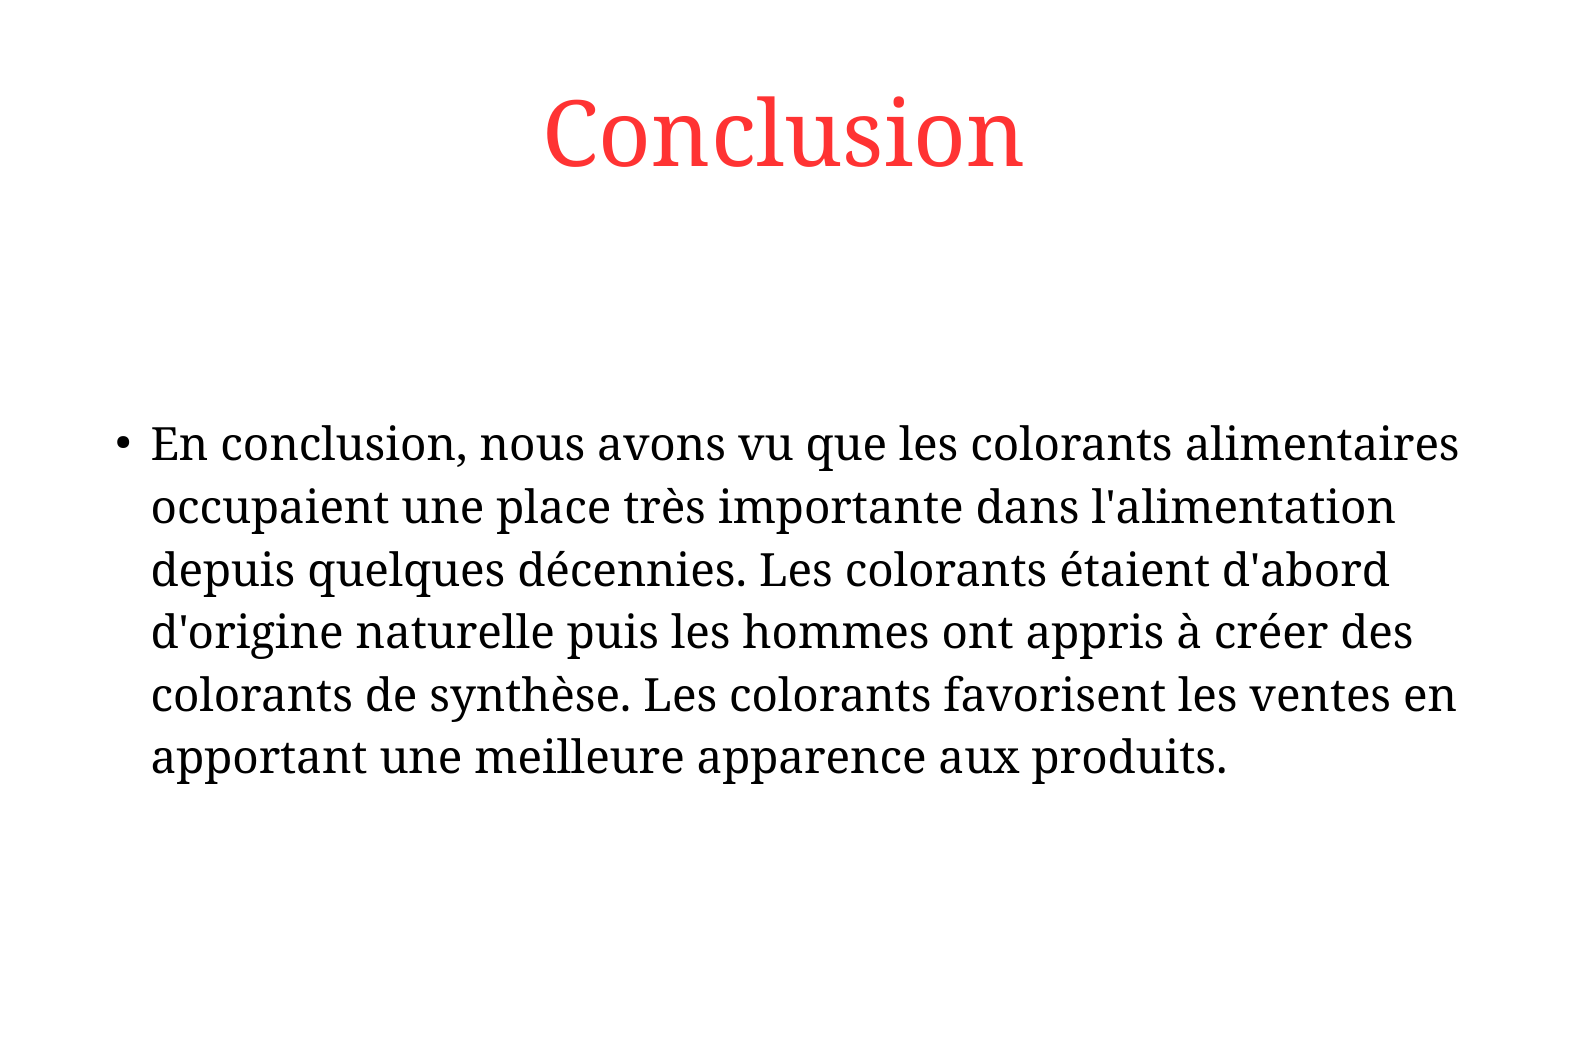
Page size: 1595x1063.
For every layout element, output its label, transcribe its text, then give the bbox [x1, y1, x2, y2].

subtitle En conclusion, nous avons vu que les colorants alimentaires occupaient une place très importante dans l'alimentation depuis quelques décennies. Les colorants étaient d'abord d'origine naturelle puis les hommes ont appris à créer des colorants de synthèse. Les colorants favorisent les ventes en apportant une meilleure apparence aux produits. [79, 248, 1515, 951]
title Conclusion [79, 49, 1515, 213]
